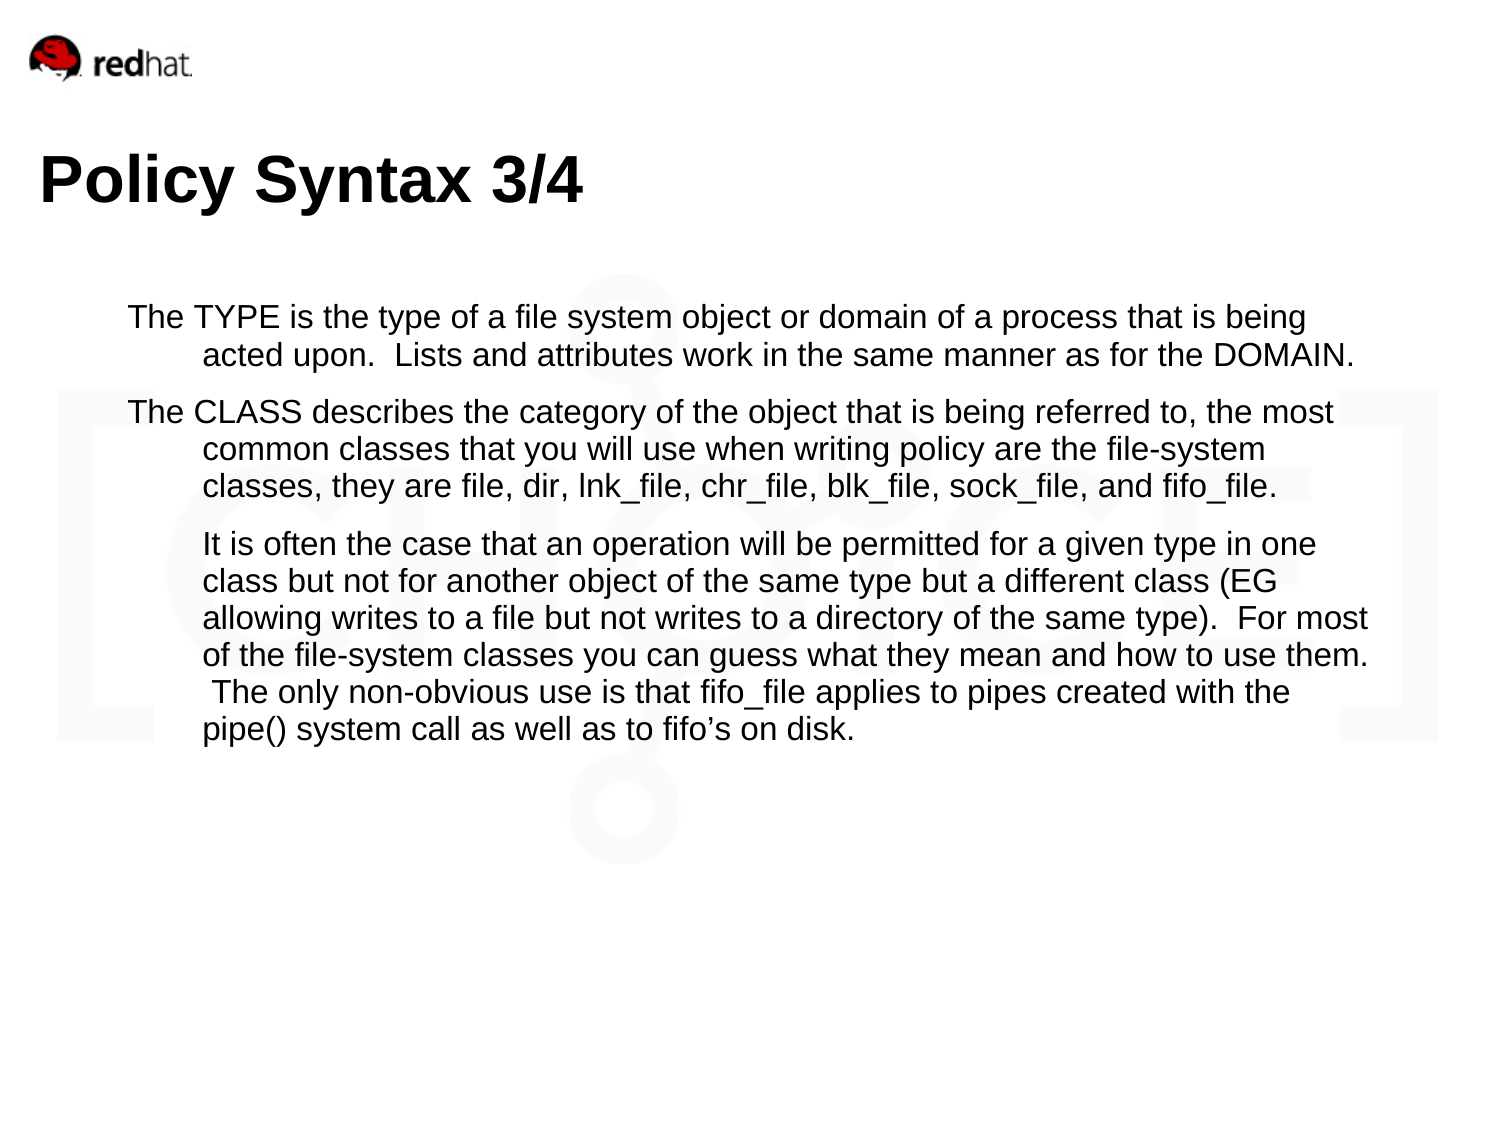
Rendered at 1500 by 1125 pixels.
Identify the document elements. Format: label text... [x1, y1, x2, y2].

picture [28, 33, 192, 89]
title Policy Syntax 3/4 [25, 96, 1378, 225]
list The TYPE is the type of a file system object or domain of a process that is being acted upon. Lists and attributes work in the same manner as for the DOMAIN. The CLASS describes the category of the object that is being referred to, the most common classes that you will use when writing policy are the file-system classes, they are file, dir, lnk_file, chr_file, blk_file, sock_file, and fifo_file. It is often the case that an operation will be permitted for a given type in one class but not for another object of the same type but a different class (EG allowing writes to a file but not writes to a directory of the same type). For most of the file-system classes you can guess what they mean and how to use them. The only non-obvious use is that fifo_file applies to pipes created with the pipe() system call as well as to fifo’s on disk. [112, 291, 1389, 932]
picture [57, 274, 1438, 864]
